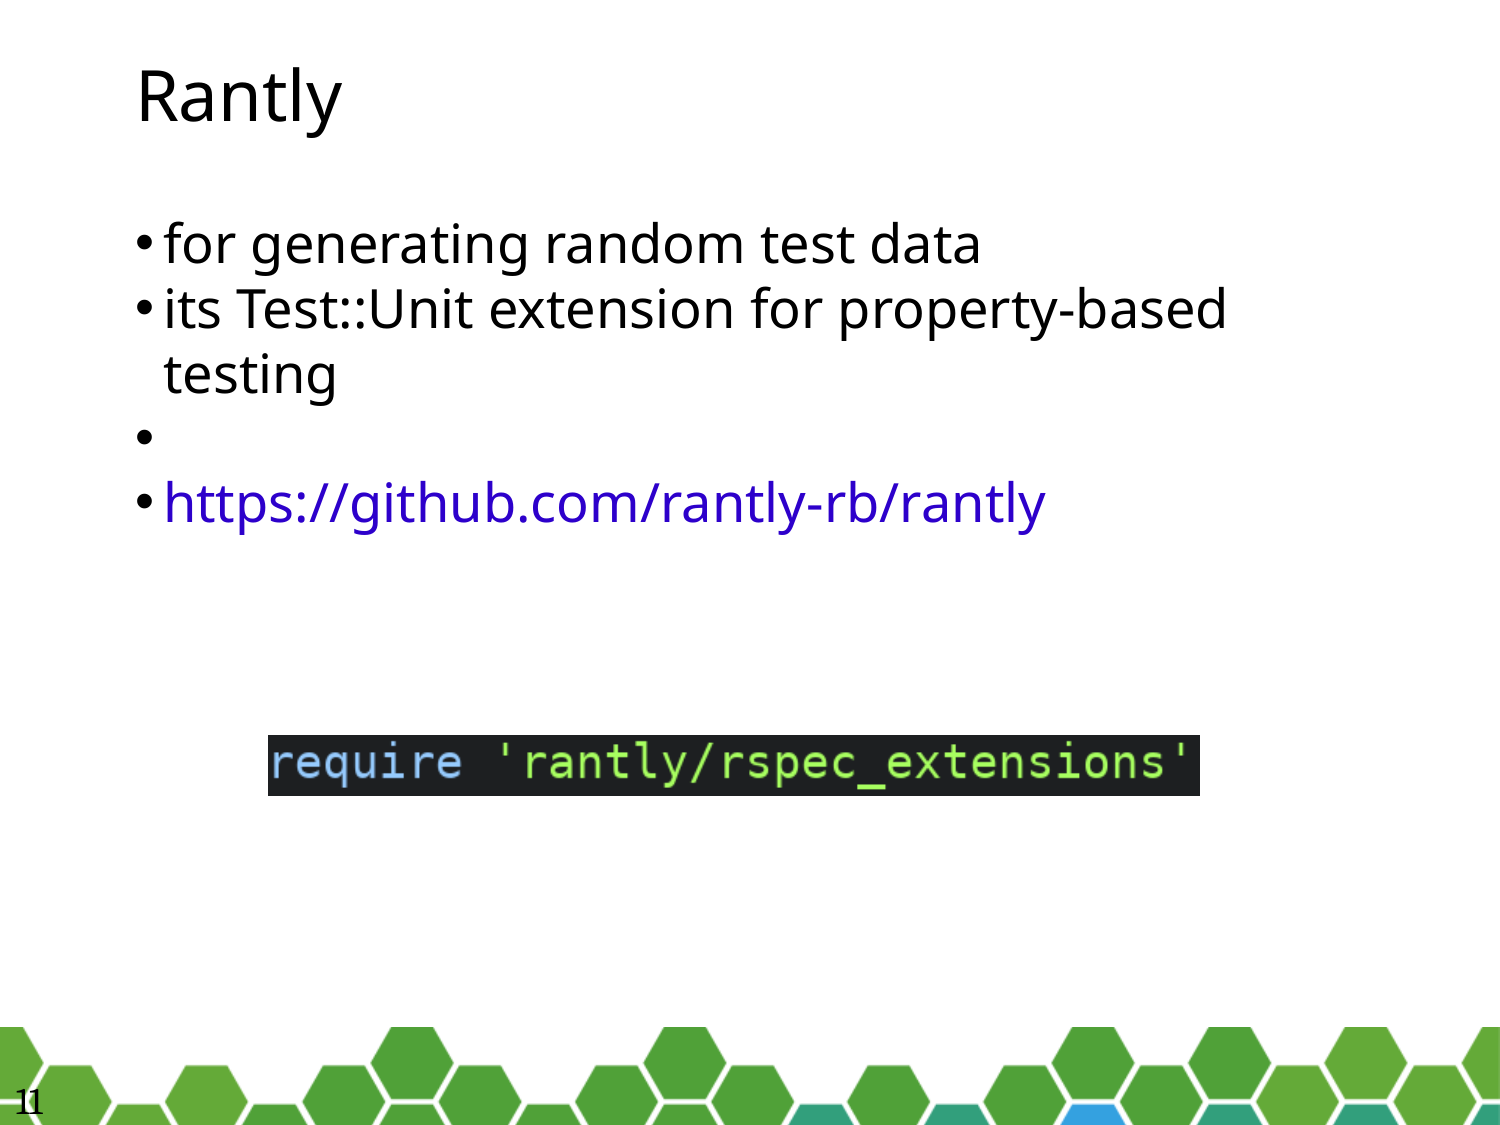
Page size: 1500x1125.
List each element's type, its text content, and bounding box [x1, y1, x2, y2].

picture [0, 1027, 1500, 1125]
text_box for generating random test data its Test::Unit extension for property-based testing https://github.com/rantly-rb/rantly [134, 208, 1371, 862]
picture [268, 735, 1200, 796]
text_box Rantly [134, 12, 1371, 175]
